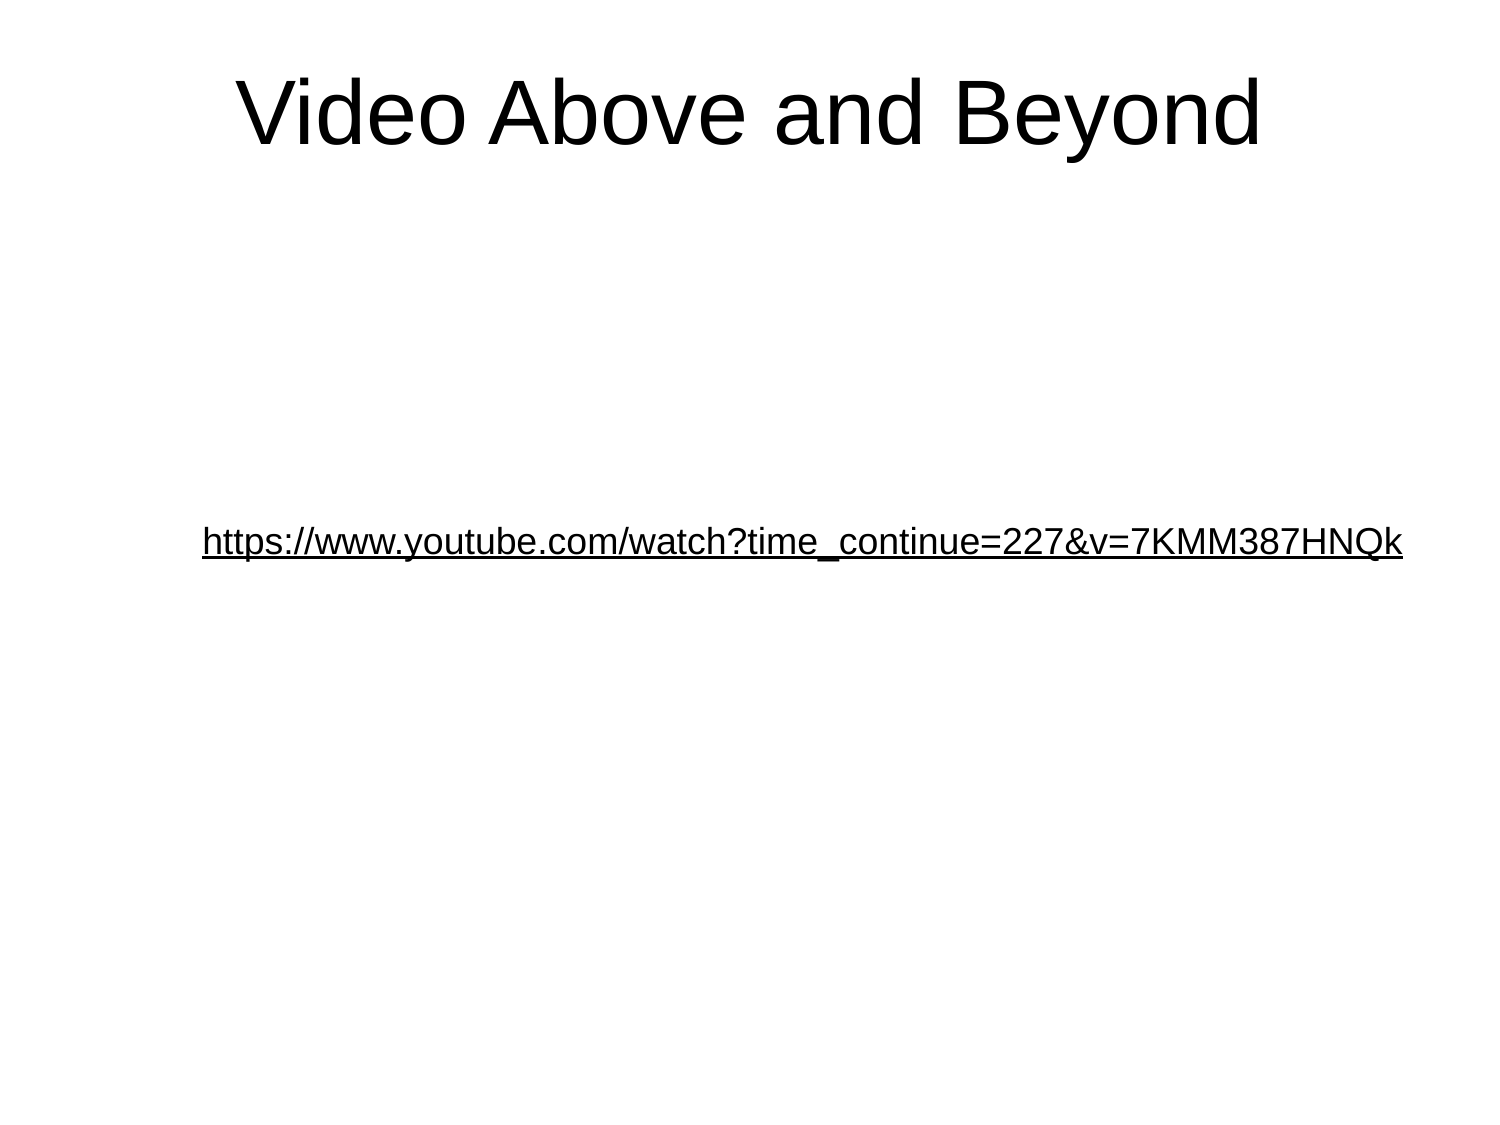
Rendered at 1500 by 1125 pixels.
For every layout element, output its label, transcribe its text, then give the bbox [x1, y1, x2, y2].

title Video Above and Beyond [75, 45, 1425, 233]
text_box https://www.youtube.com/watch?time_continue=227&v=7KMM387HNQk [187, 509, 1425, 570]
